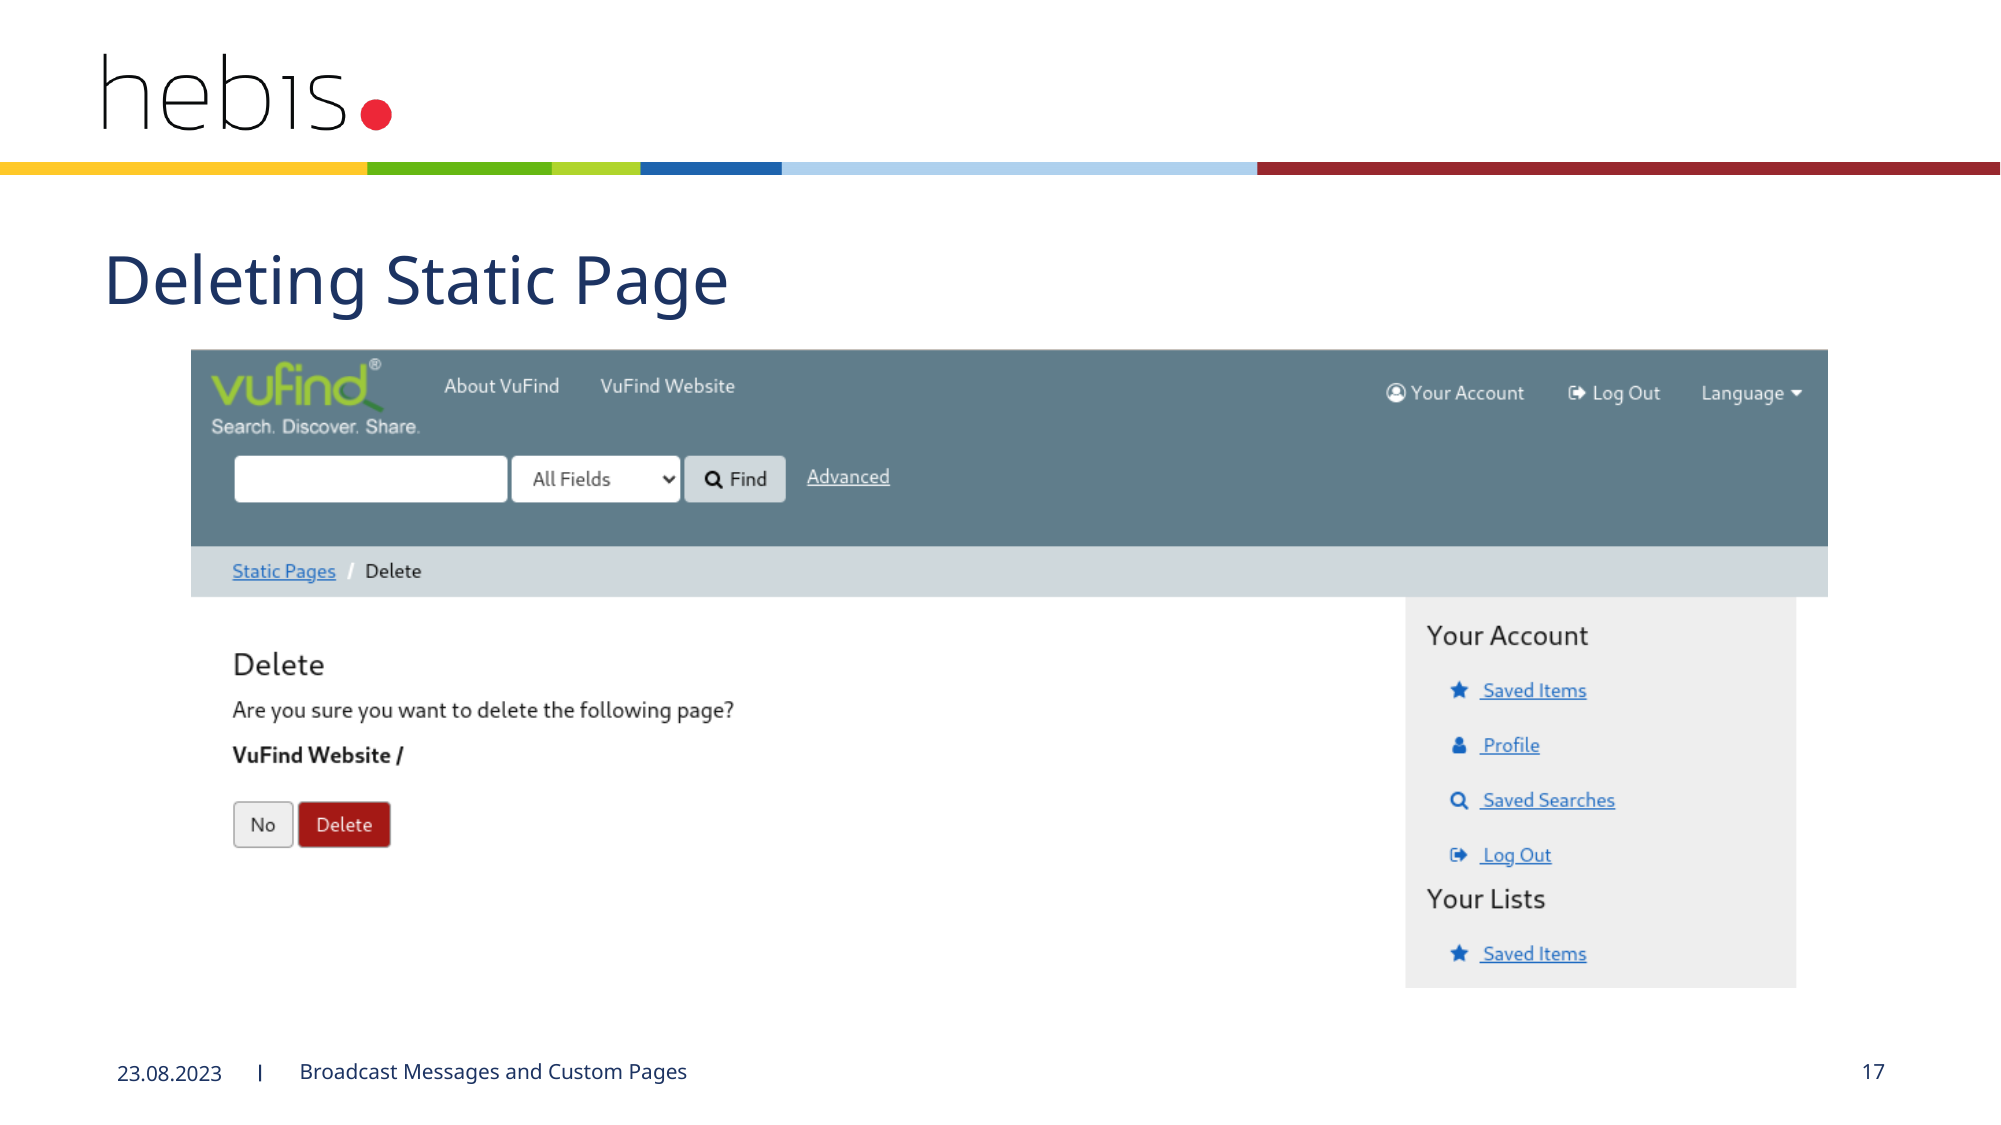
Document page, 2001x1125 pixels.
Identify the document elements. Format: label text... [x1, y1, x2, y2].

picture [0, 0, 2001, 248]
slide_number 23.08.2023 [102, 1042, 271, 1103]
picture [191, 349, 1828, 988]
list Deleting Static Page [97, 242, 1581, 313]
